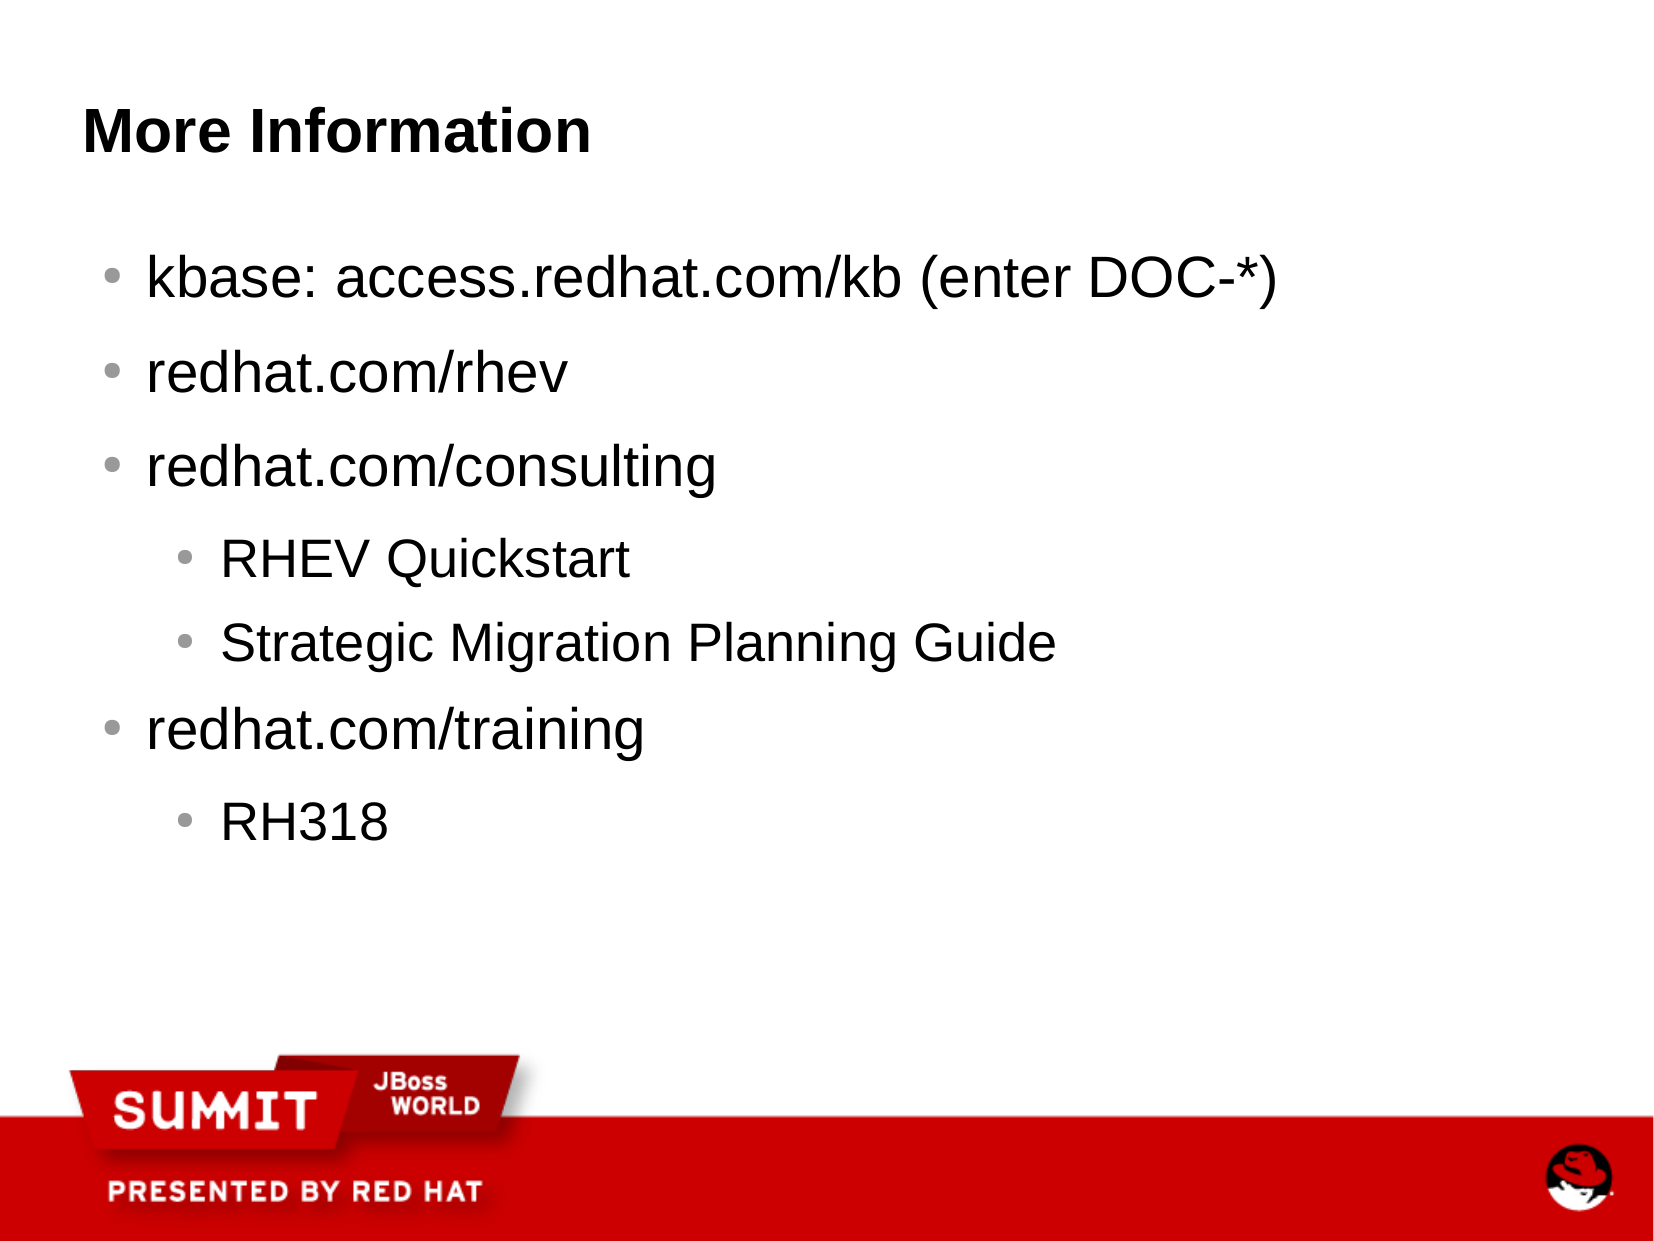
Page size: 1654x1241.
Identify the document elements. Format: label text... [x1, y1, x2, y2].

picture [0, 1043, 1654, 1241]
list kbase: access.redhat.com/kb (enter DOC-*) redhat.com/rhev redhat.com/consulting RHEV Quickstart Strategic Migration Planning Guide redhat.com/training RH318 [86, 244, 1576, 1024]
title More Information [82, 45, 1571, 218]
